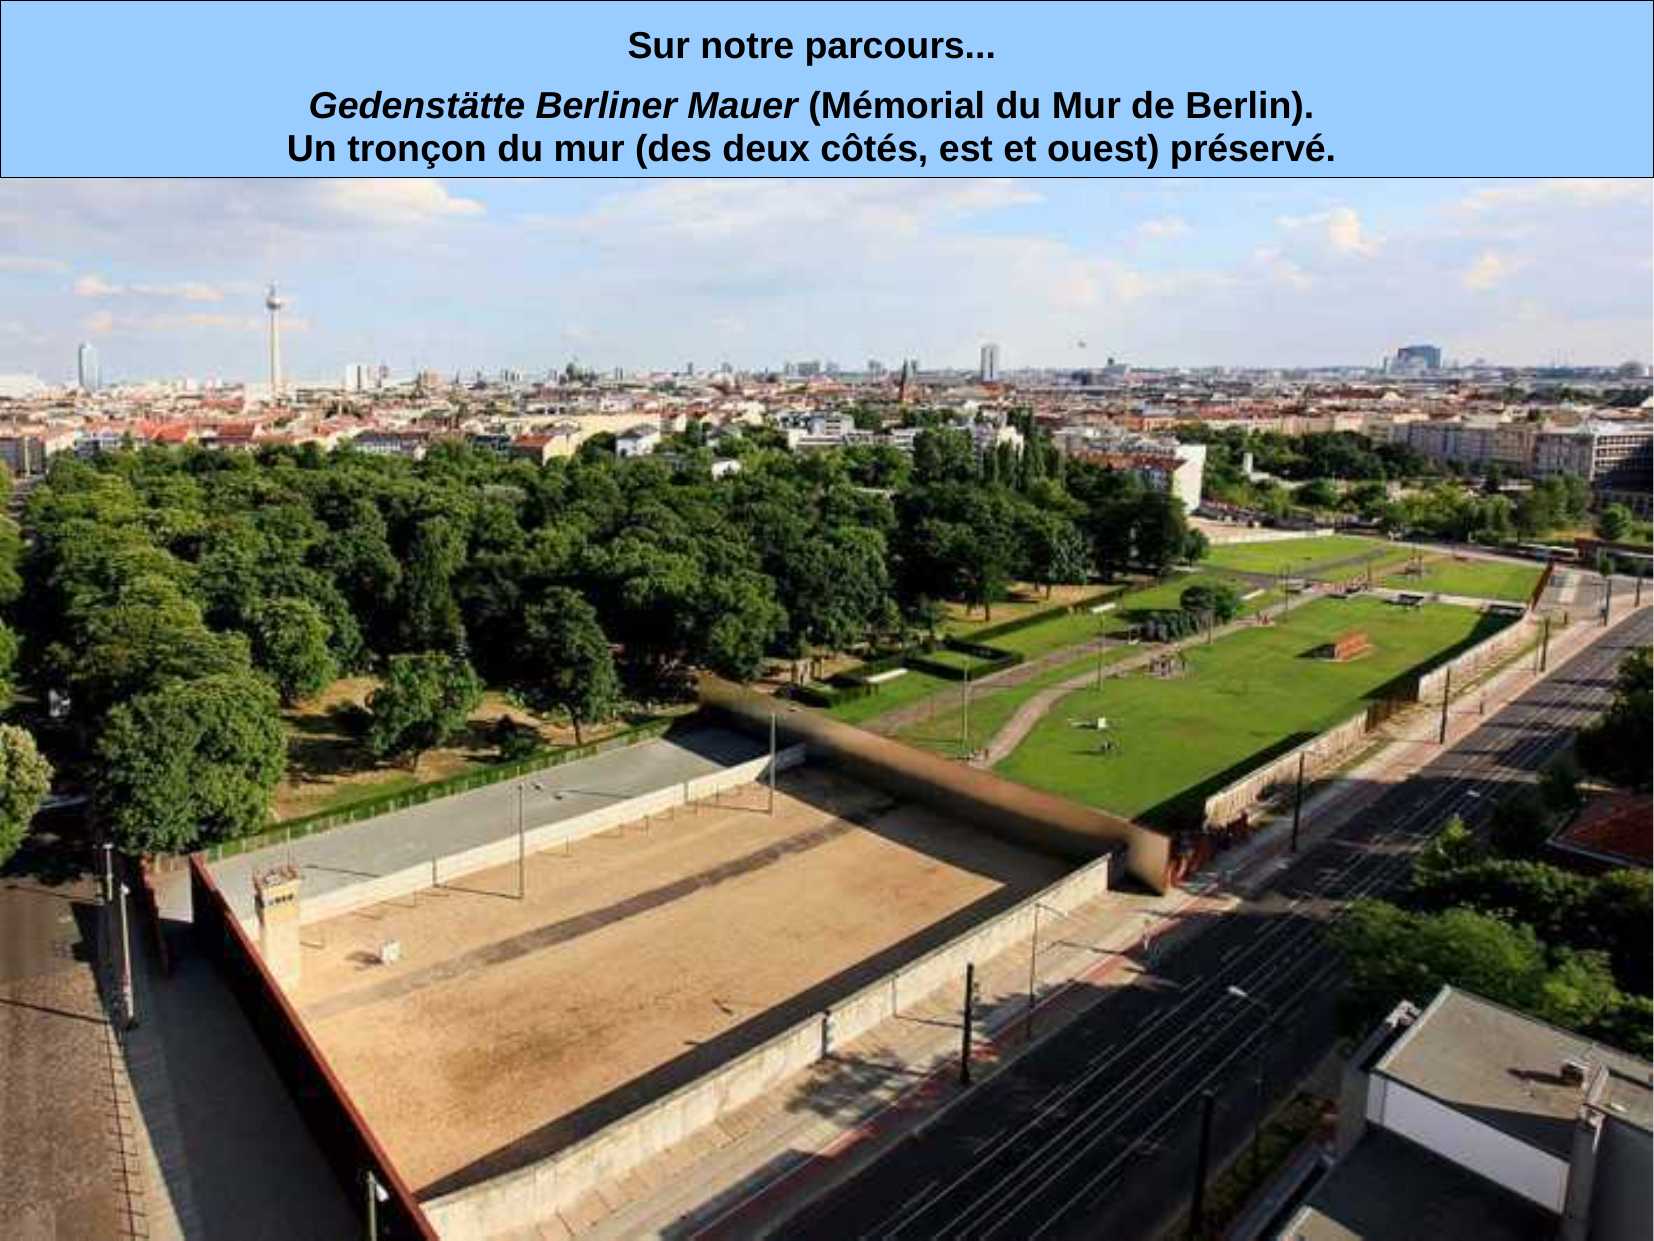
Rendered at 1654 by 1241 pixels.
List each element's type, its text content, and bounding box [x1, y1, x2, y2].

text_box Sur notre parcours... Gedenstätte Berliner Mauer (Mémorial du Mur de Berlin). Un tronçon du mur (des deux côtés, est et ouest) préservé. [29, 16, 1595, 181]
text_box [0, 0, 1654, 178]
picture [0, 178, 1654, 1241]
